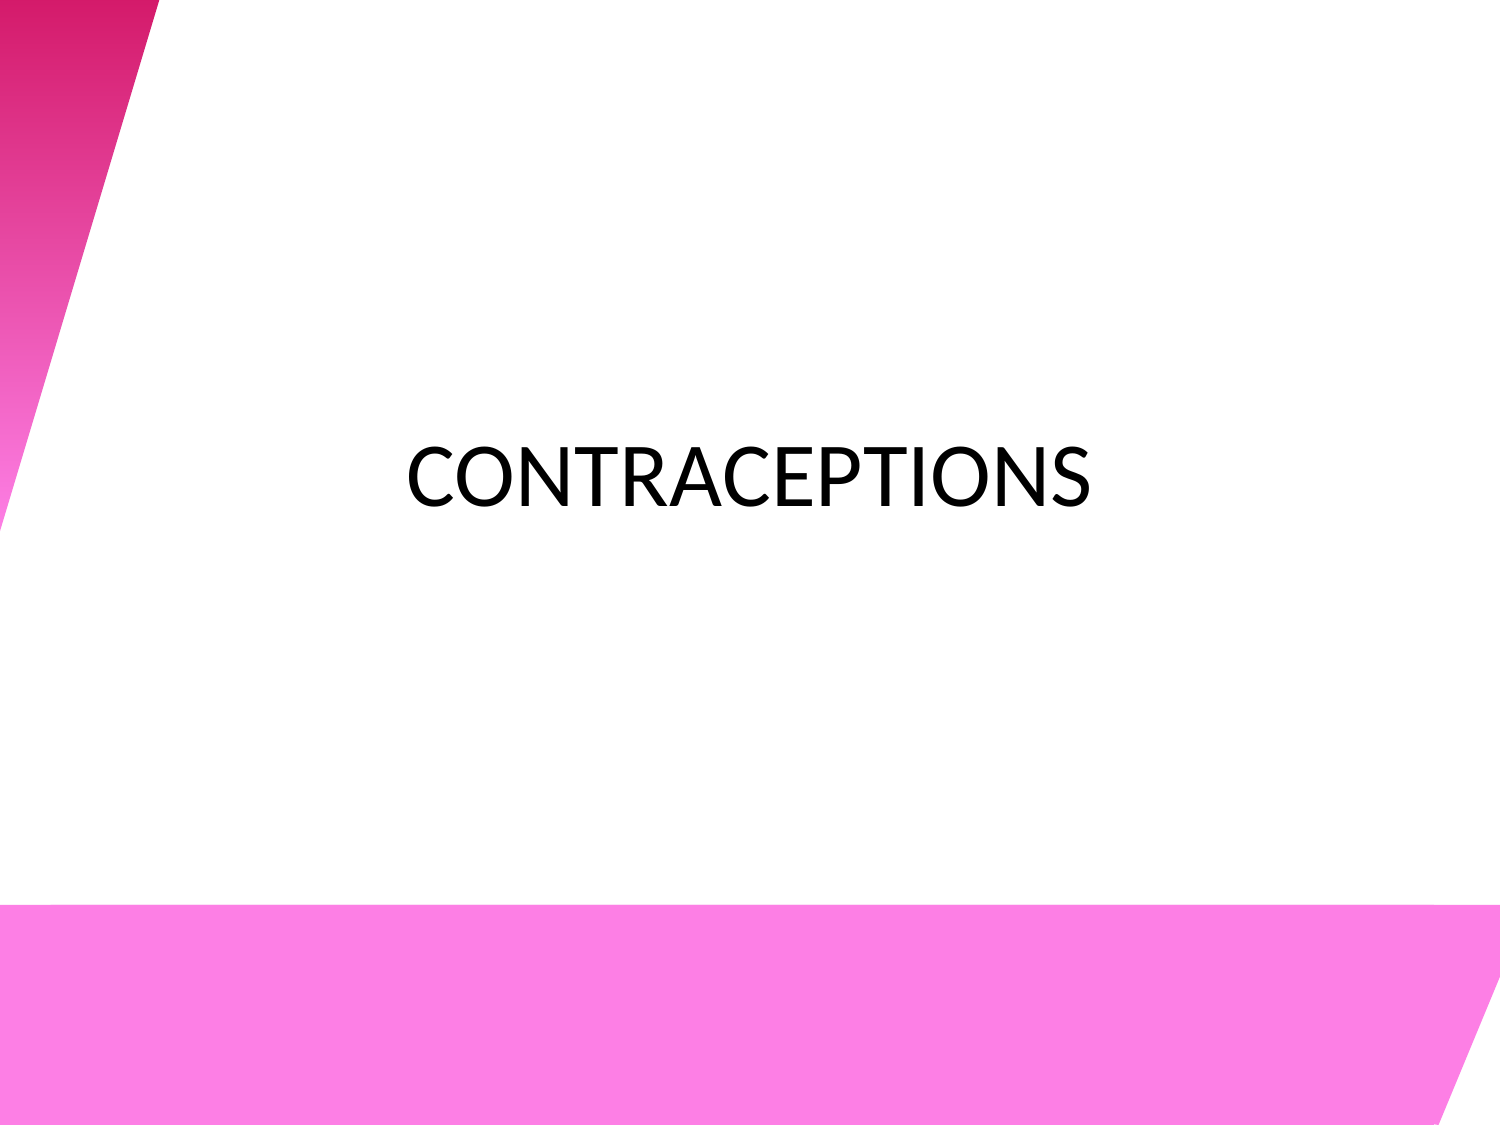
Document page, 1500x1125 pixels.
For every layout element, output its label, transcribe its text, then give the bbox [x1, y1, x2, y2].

text_box [0, 0, 160, 532]
title CONTRACEPTIONS [112, 349, 1388, 591]
text_box [0, 904, 1500, 1125]
